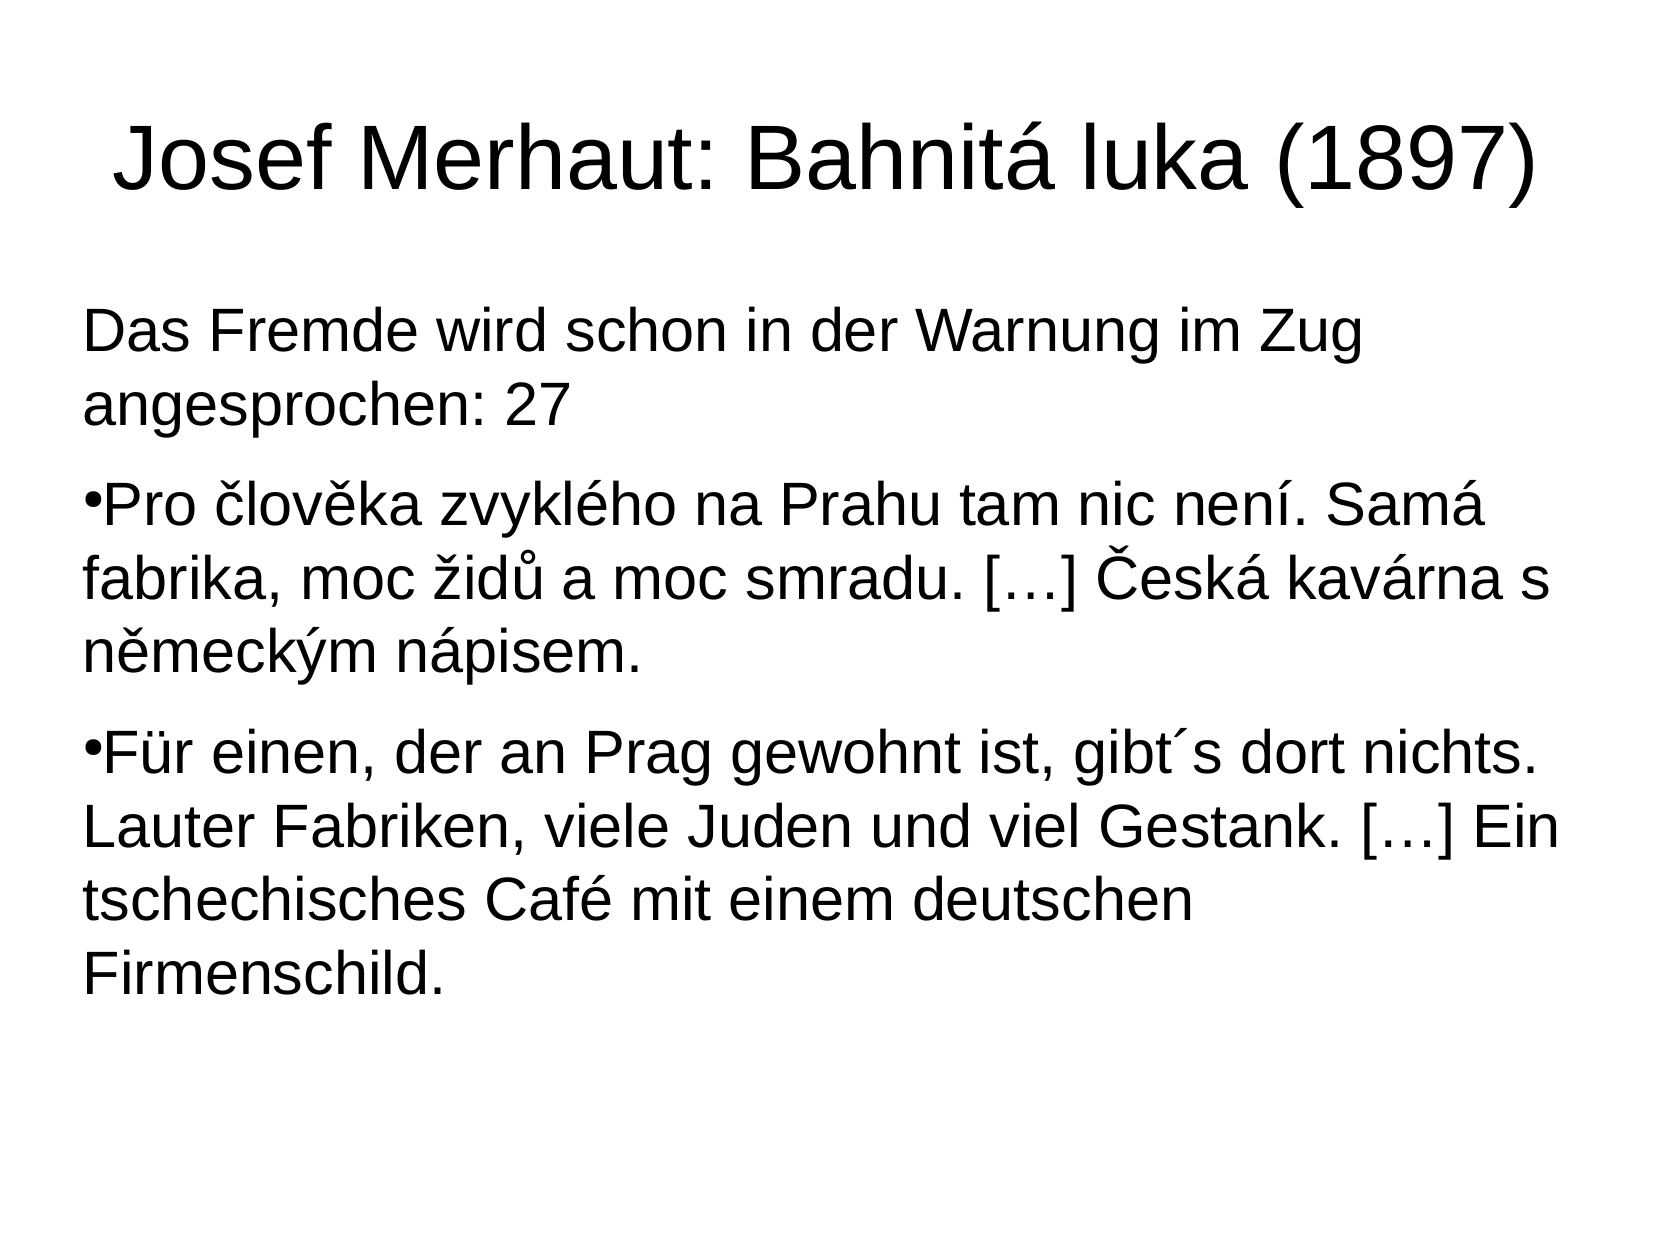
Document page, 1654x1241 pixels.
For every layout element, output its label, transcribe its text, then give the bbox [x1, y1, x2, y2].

title Josef Merhaut: Bahnitá luka (1897) [82, 49, 1571, 257]
list Das Fremde wird schon in der Warnung im Zug angesprochen: 27 Pro člověka zvyklého na Prahu tam nic není. Samá fabrika, moc židů a moc smradu. […] Česká kavárna s německým nápisem. Für einen, der an Prag gewohnt ist, gibt´s dort nichts. Lauter Fabriken, viele Juden und viel Gestank. […] Ein tschechisches Café mit einem deutschen Firmenschild. [82, 290, 1571, 1010]
